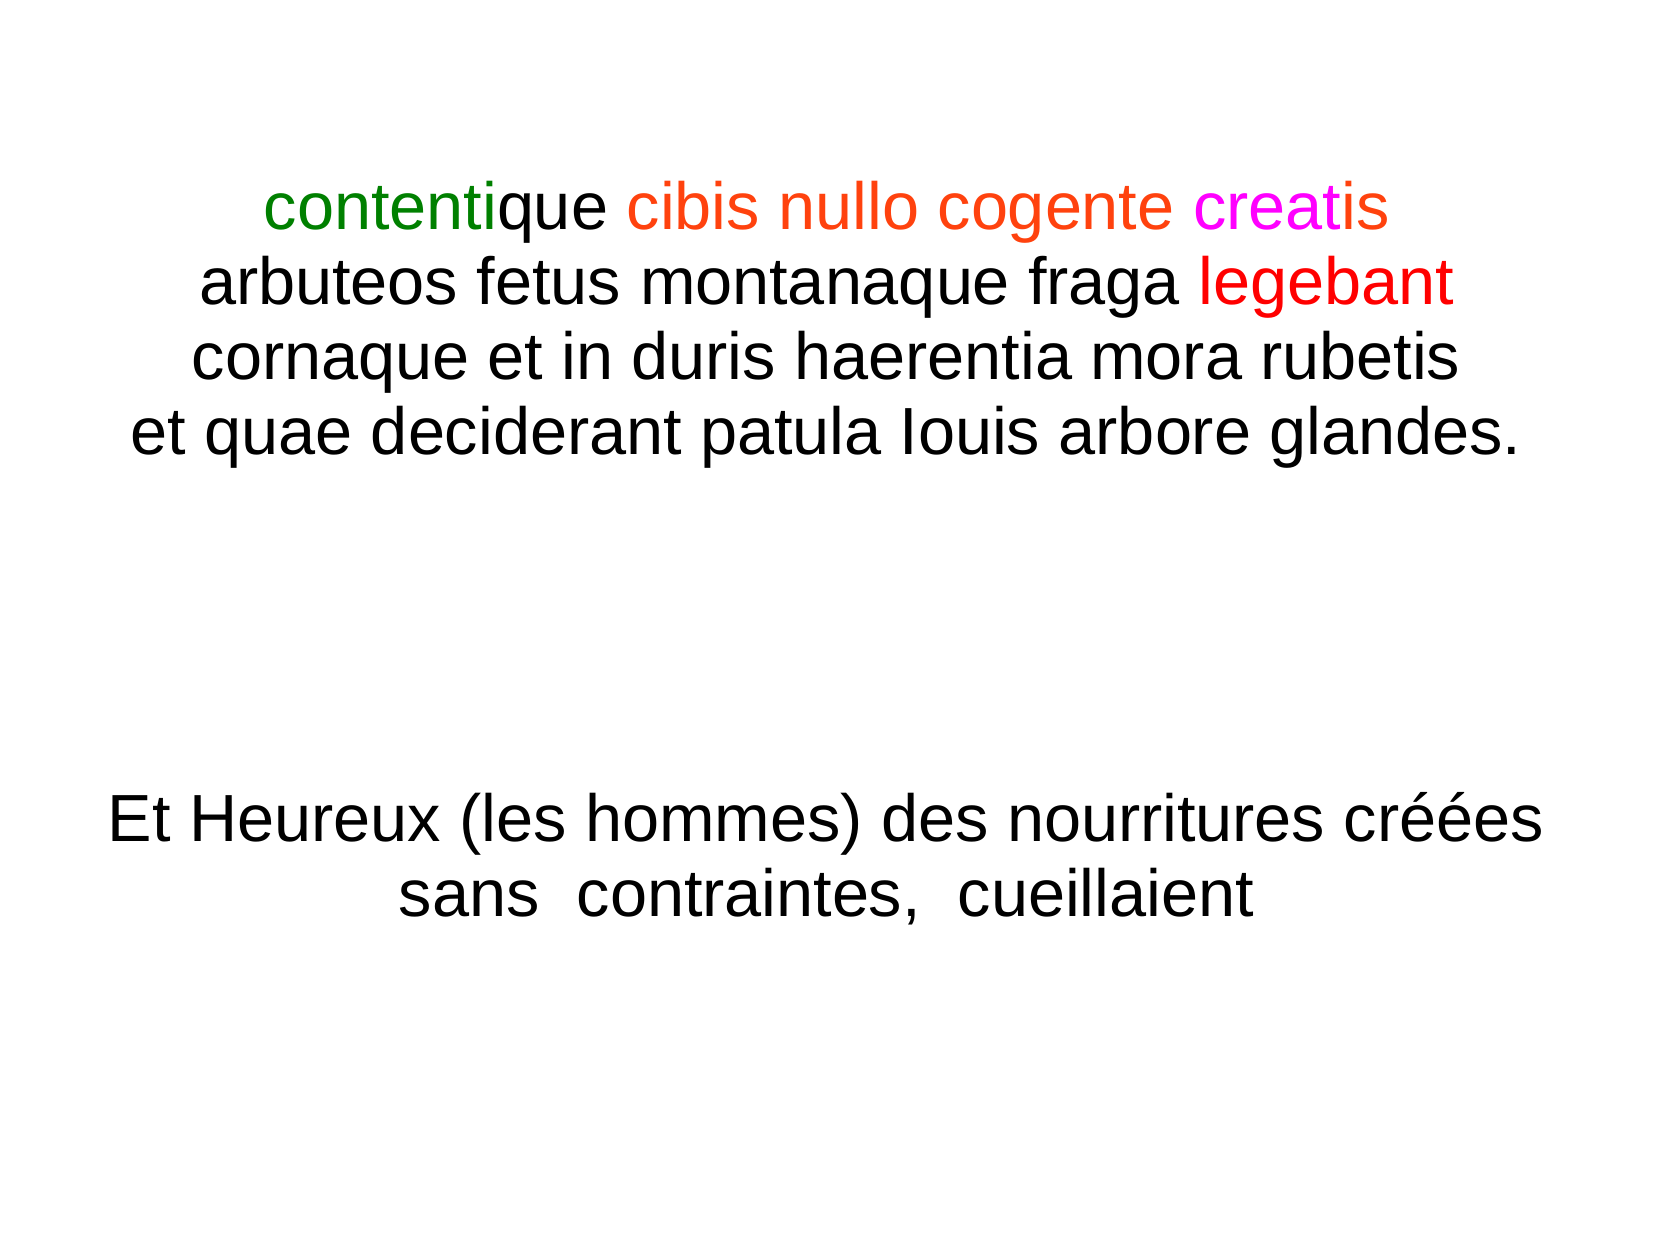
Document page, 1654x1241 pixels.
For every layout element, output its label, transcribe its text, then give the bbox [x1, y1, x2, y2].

title contentique cibis nullo cogente creatis arbuteos fetus montanaque fraga legebant cornaque et in duris haerentia mora rubetis et quae deciderant patula Iouis arbore glandes. [47, 35, 1607, 603]
subtitle Et Heureux (les hommes) des nourritures créées sans contraintes, cueillaient [82, 602, 1571, 1109]
